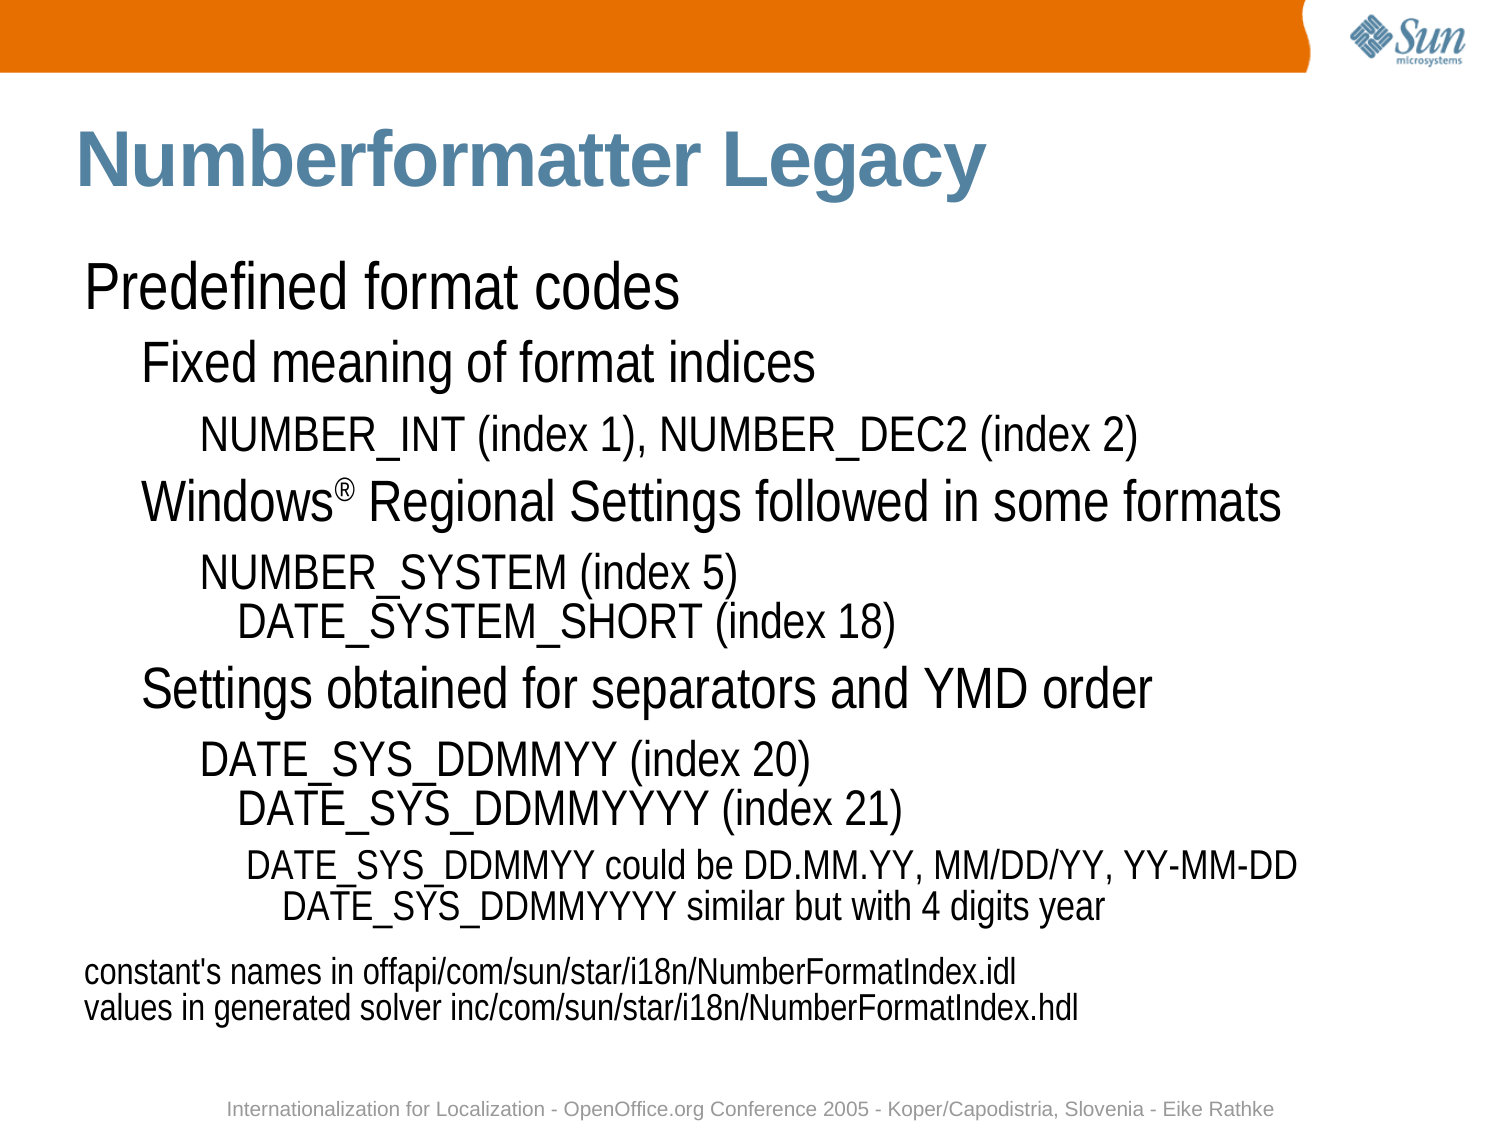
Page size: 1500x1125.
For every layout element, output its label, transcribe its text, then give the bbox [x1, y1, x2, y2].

list Predefined format codes Fixed meaning of format indices NUMBER_INT (index 1), NUMBER_DEC2 (index 2) Windows® Regional Settings followed in some formats NUMBER_SYSTEM (index 5) DATE_SYSTEM_SHORT (index 18) Settings obtained for separators and YMD order DATE_SYS_DDMMYY (index 20) DATE_SYS_DDMMYYYY (index 21) DATE_SYS_DDMMYY could be DD.MM.YY, MM/DD/YY, YY-MM-DD DATE_SYS_DDMMYYYY similar but with 4 digits year constant's names in offapi/com/sun/star/i18n/NumberFormatIndex.idl values in generated solver inc/com/sun/star/i18n/NumberFormatIndex.hdl [64, 257, 1402, 1034]
picture [0, 0, 1500, 75]
title Numberformatter Legacy [75, 122, 1438, 228]
